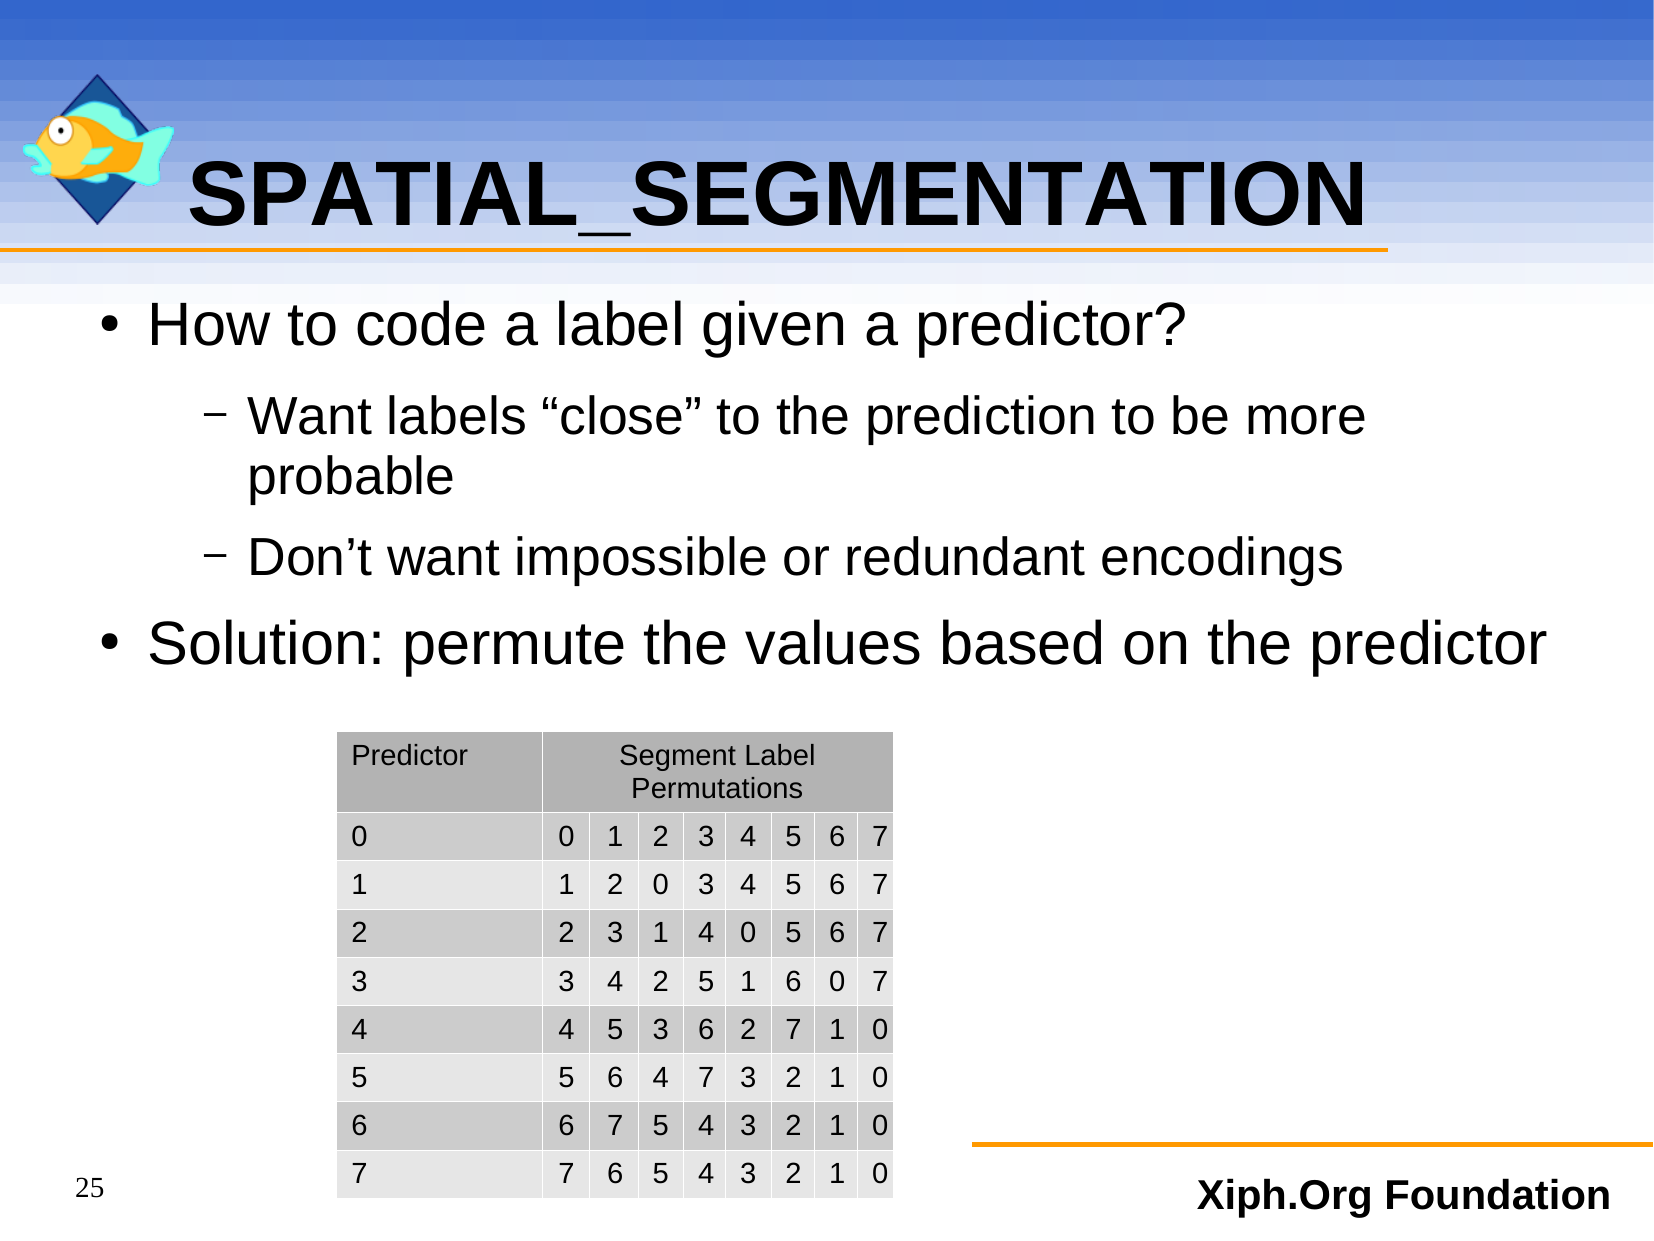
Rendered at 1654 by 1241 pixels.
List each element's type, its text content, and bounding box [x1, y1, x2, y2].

table_cell 5 [590, 1006, 638, 1053]
table_cell 2 [639, 958, 683, 1005]
table_cell 6 [337, 1102, 542, 1150]
table_cell 1 [337, 861, 542, 909]
table_cell 4 [639, 1054, 683, 1101]
table_cell 7 [772, 1006, 814, 1053]
table_cell 7 [858, 958, 893, 1005]
table_cell 1 [726, 958, 771, 1005]
table_cell 0 [543, 813, 589, 860]
table_cell 2 [726, 1006, 771, 1053]
table_cell 6 [590, 1151, 638, 1198]
table_cell 7 [684, 1054, 725, 1101]
table_cell 5 [543, 1054, 589, 1101]
table_cell 7 [858, 910, 893, 957]
table_cell 2 [543, 910, 589, 957]
table_cell 0 [858, 1102, 893, 1150]
table_cell 4 [684, 910, 725, 957]
table_cell 7 [858, 861, 893, 909]
table_cell 2 [772, 1102, 814, 1150]
table_cell 1 [590, 813, 638, 860]
table_cell 4 [590, 958, 638, 1005]
table_cell 1 [815, 1054, 857, 1101]
table_cell 6 [543, 1102, 589, 1150]
table_cell 1 [815, 1151, 857, 1198]
table_cell 3 [590, 910, 638, 957]
table_cell 2 [590, 861, 638, 909]
table_cell 6 [815, 813, 857, 860]
title SPATIAL_SEGMENTATION [187, 37, 1571, 245]
table_cell 7 [543, 1151, 589, 1198]
table_cell 6 [684, 1006, 725, 1053]
table_cell 5 [639, 1102, 683, 1150]
picture [0, 0, 1654, 1241]
table_cell 5 [772, 910, 814, 957]
table_cell 3 [337, 958, 542, 1005]
table_cell 1 [815, 1102, 857, 1150]
table_cell 5 [639, 1151, 683, 1198]
table_header Predictor [337, 732, 542, 812]
table_cell 2 [772, 1151, 814, 1198]
list How to code a label given a predictor? Want labels “close” to the prediction to be more probable Don’t want impossible or redundant encodings Solution: permute the values based on the predictor [82, 290, 1571, 713]
table_cell 1 [543, 861, 589, 909]
table_cell 4 [726, 813, 771, 860]
table_cell 4 [684, 1102, 725, 1150]
table_cell 5 [684, 958, 725, 1005]
table_cell 3 [726, 1151, 771, 1198]
table_cell 3 [639, 1006, 683, 1053]
table_cell 3 [726, 1054, 771, 1101]
table_cell 0 [858, 1006, 893, 1053]
table_cell 7 [590, 1102, 638, 1150]
table_cell 1 [639, 910, 683, 957]
table_cell 6 [590, 1054, 638, 1101]
table_cell 0 [639, 861, 683, 909]
table_cell 7 [858, 813, 893, 860]
table_cell 5 [337, 1054, 542, 1101]
table_cell 6 [772, 958, 814, 1005]
table_cell 0 [858, 1151, 893, 1198]
table_cell 4 [726, 861, 771, 909]
table_cell 3 [684, 861, 725, 909]
table_cell 6 [815, 910, 857, 957]
table_cell 0 [858, 1054, 893, 1101]
table_cell 7 [337, 1151, 542, 1198]
table_cell 2 [772, 1054, 814, 1101]
table_cell 4 [337, 1006, 542, 1053]
table_header Segment Label Permutations [543, 732, 893, 812]
table_cell 2 [337, 910, 542, 957]
table_cell 1 [815, 1006, 857, 1053]
table_cell 4 [543, 1006, 589, 1053]
table_cell 2 [639, 813, 683, 860]
table_cell 0 [726, 910, 771, 957]
table_cell 0 [815, 958, 857, 1005]
table_cell 4 [684, 1151, 725, 1198]
table_cell 5 [772, 861, 814, 909]
table_cell 5 [772, 813, 814, 860]
table_cell 3 [726, 1102, 771, 1150]
table_cell 0 [337, 813, 542, 860]
table_cell 3 [543, 958, 589, 1005]
table_cell 3 [684, 813, 725, 860]
table_cell 6 [815, 861, 857, 909]
